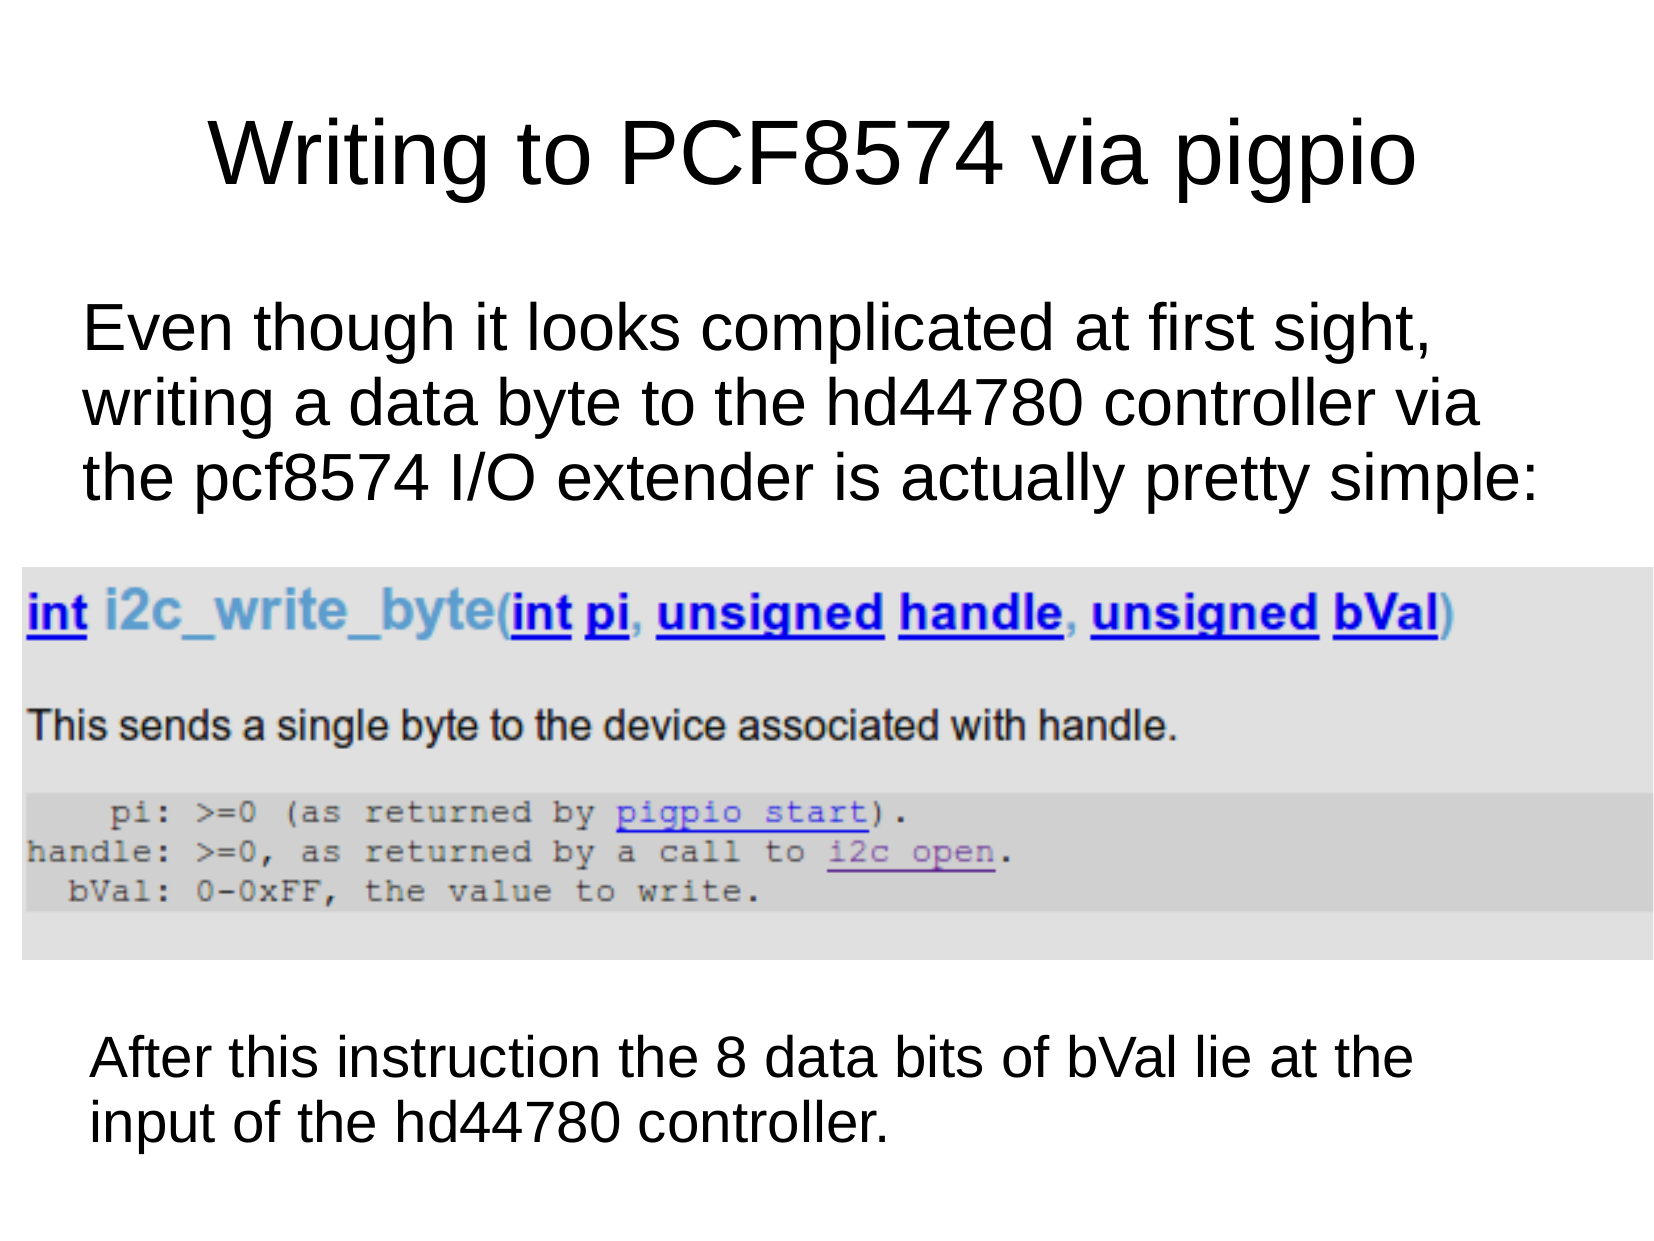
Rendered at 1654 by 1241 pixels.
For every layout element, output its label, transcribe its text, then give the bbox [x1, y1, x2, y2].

list Even though it looks complicated at first sight, writing a data byte to the hd44780 controller via the pcf8574 I/O extender is actually pretty simple: [82, 290, 1571, 567]
title Writing to PCF8574 via pigpio [82, 49, 1571, 257]
picture [22, 567, 1654, 961]
text_box After this instruction the 8 data bits of bVal lie at the input of the hd44780 controller. [75, 1016, 1561, 1162]
